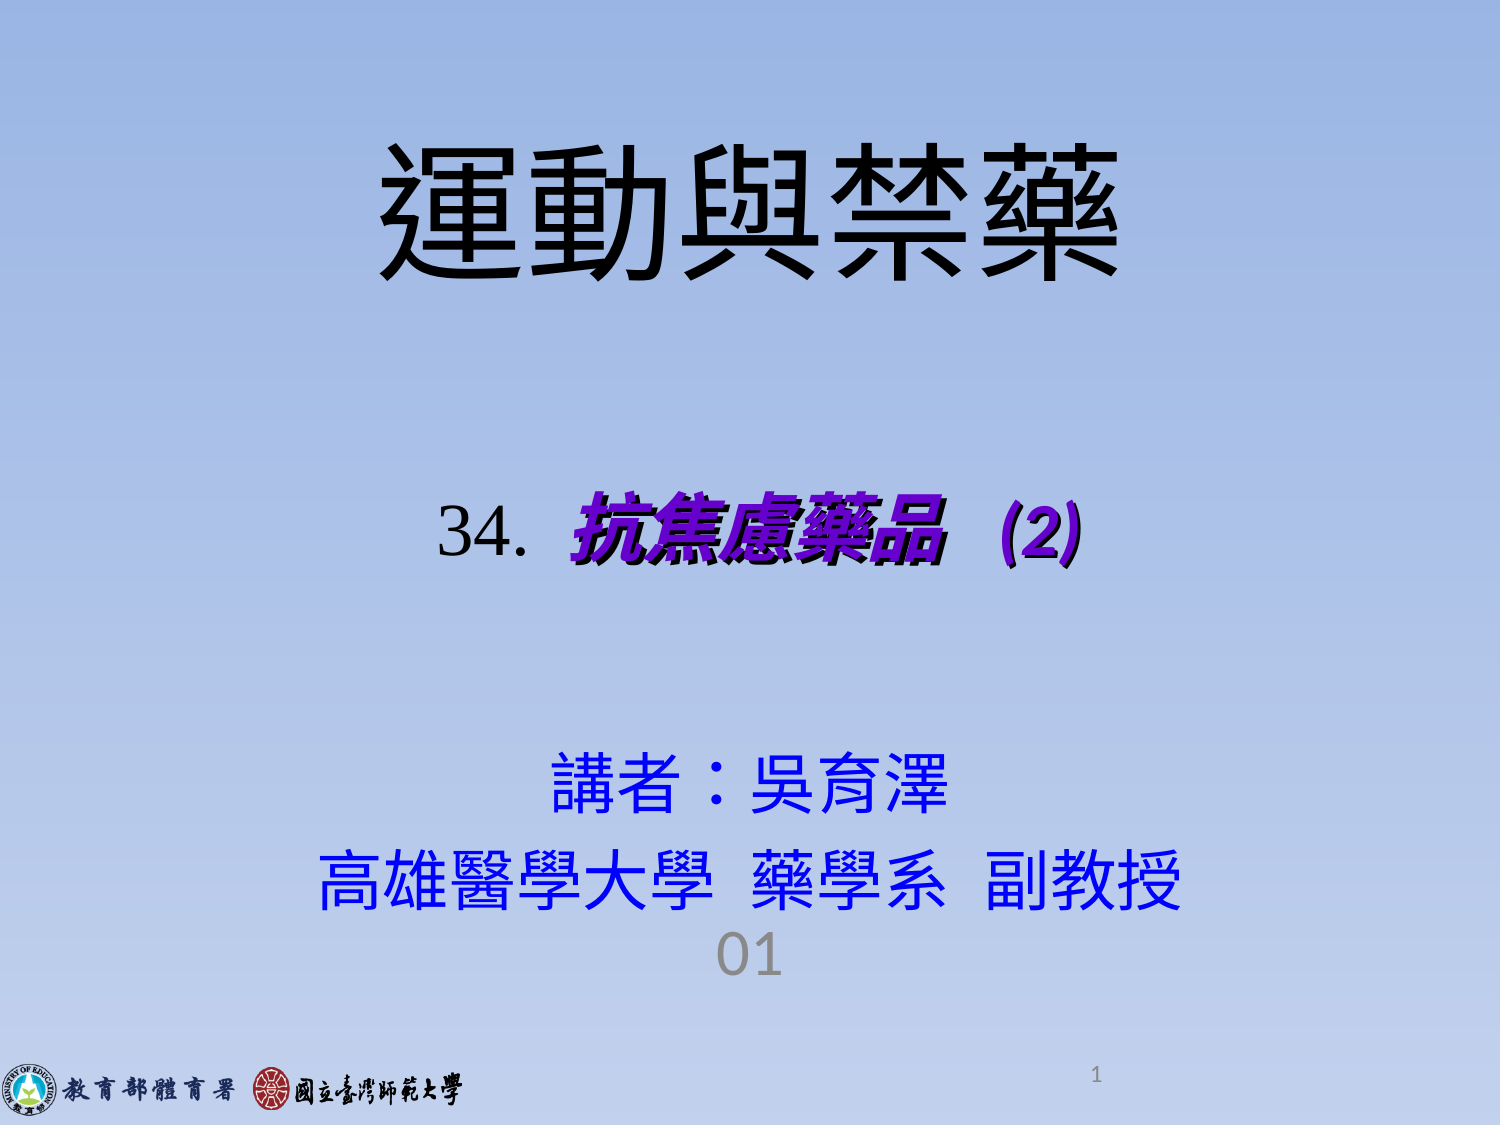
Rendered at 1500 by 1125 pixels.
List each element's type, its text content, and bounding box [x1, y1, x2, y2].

picture [0, 1051, 243, 1125]
text_box 01 [225, 901, 1276, 1008]
subtitle 講者：吳育澤 高雄醫學大學 藥學系 副教授 [225, 734, 1276, 842]
picture [253, 1067, 462, 1110]
title 運動與禁藥 [112, 89, 1388, 331]
text_box 34. 抗焦慮藥品 (2) [383, 472, 1117, 579]
text_box [1074, 1042, 1426, 1103]
